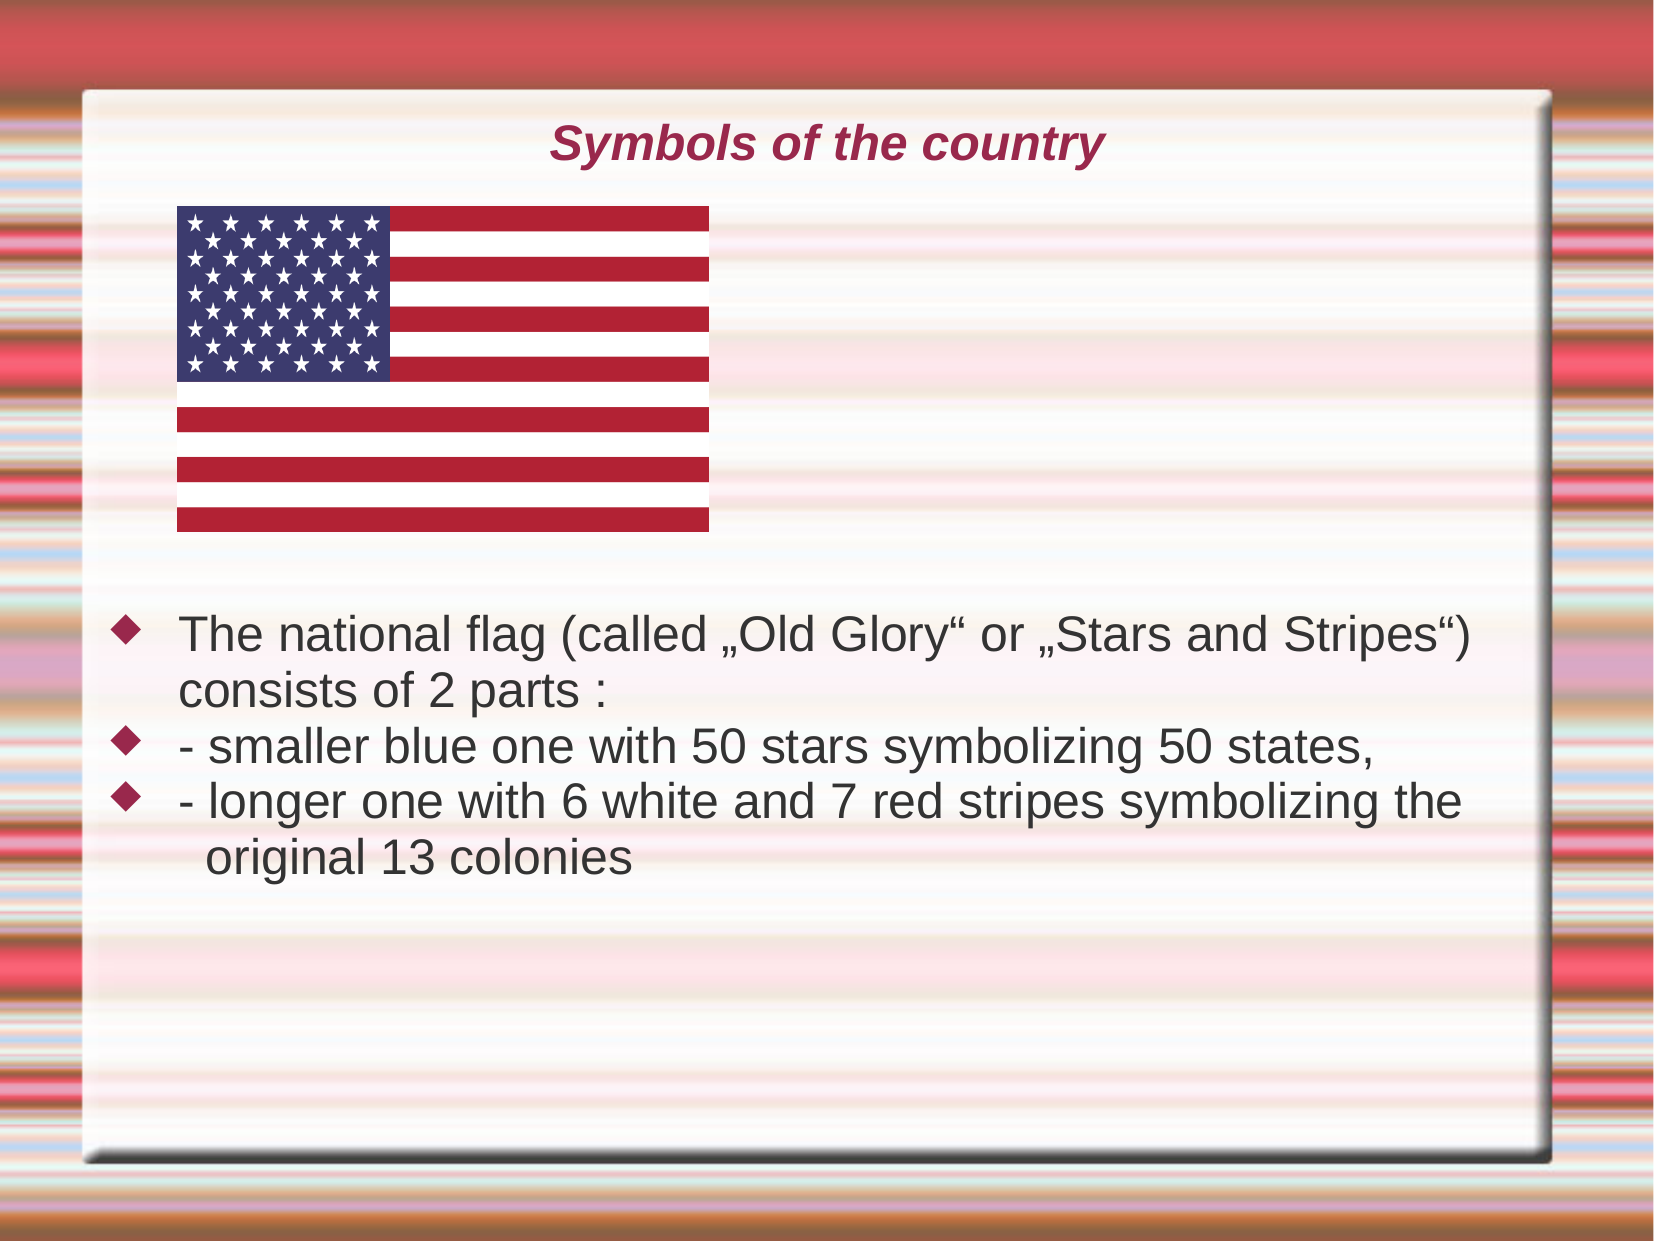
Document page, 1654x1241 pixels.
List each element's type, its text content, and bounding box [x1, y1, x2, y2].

list The national flag (called „Old Glory“ or „Stars and Stripes“) consists of 2 parts : - smaller blue one with 50 stars symbolizing 50 states, - longer one with 6 white and 7 red stripes symbolizing the original 13 colonies [95, 606, 1477, 1241]
title Symbols of the country [121, 50, 1534, 237]
picture [0, 0, 1654, 1241]
